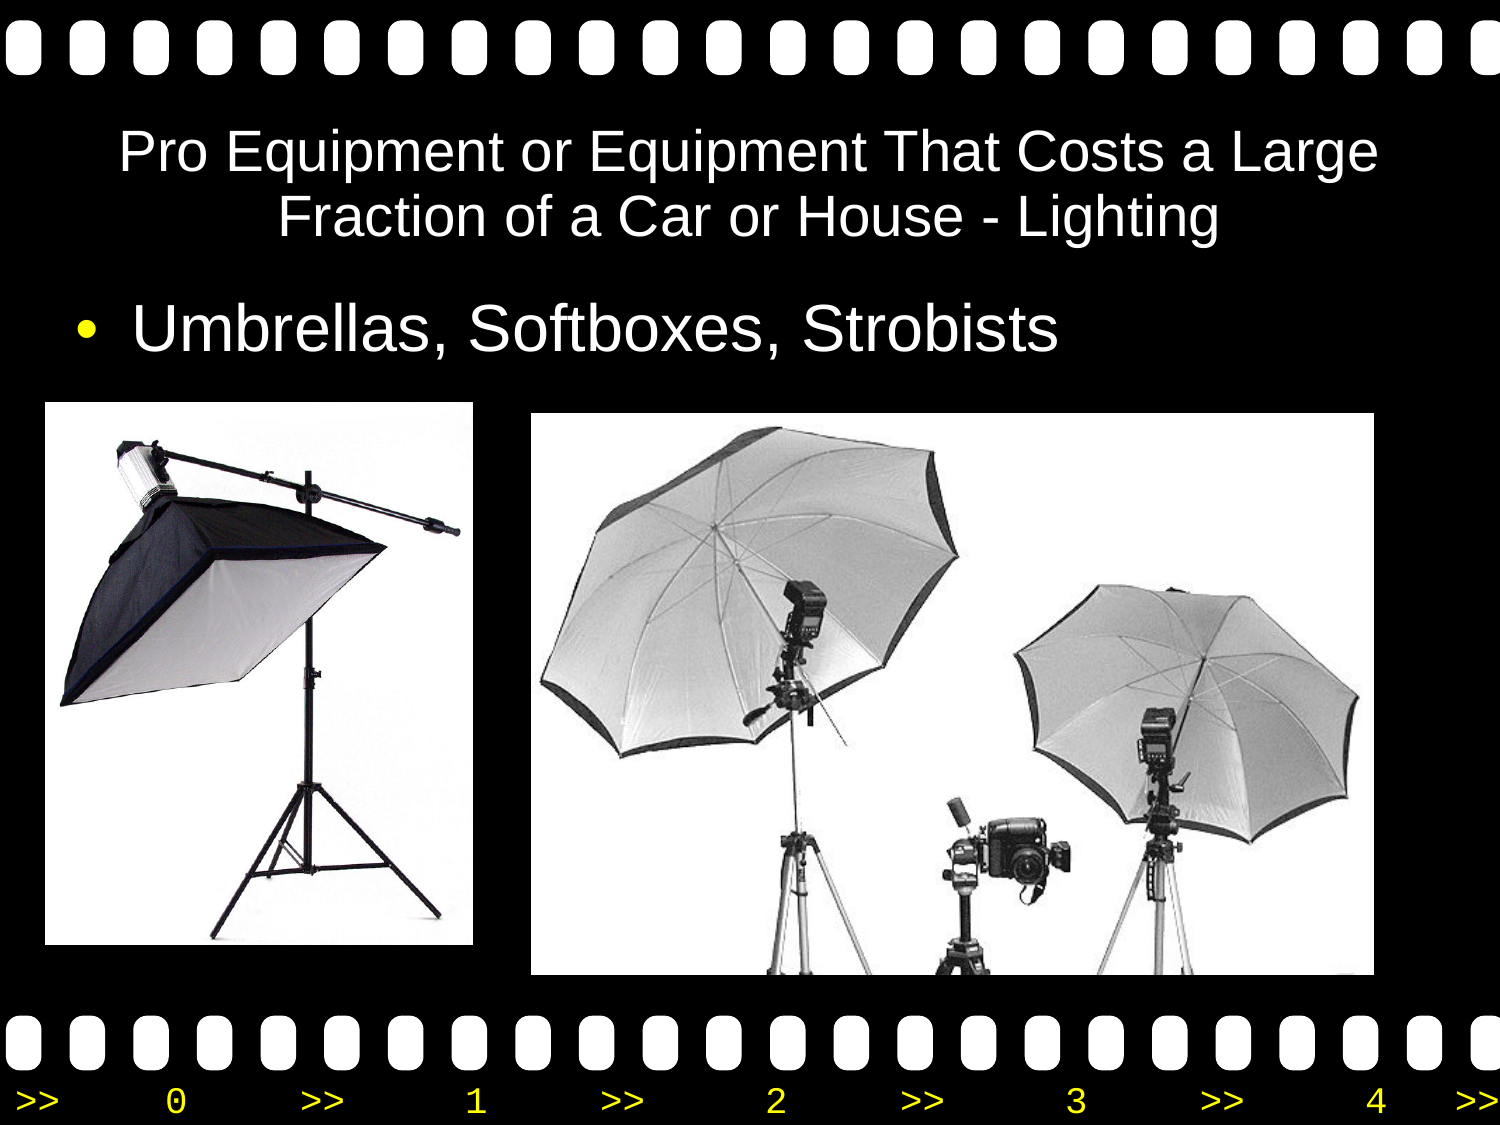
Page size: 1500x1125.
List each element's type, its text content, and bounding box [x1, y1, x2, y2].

picture [531, 413, 1374, 975]
title Pro Equipment or Equipment That Costs a Large Fraction of a Car or House - Lighting [75, 90, 1426, 278]
picture [45, 402, 473, 945]
list Umbrellas, Softboxes, Strobists [75, 290, 1426, 1034]
